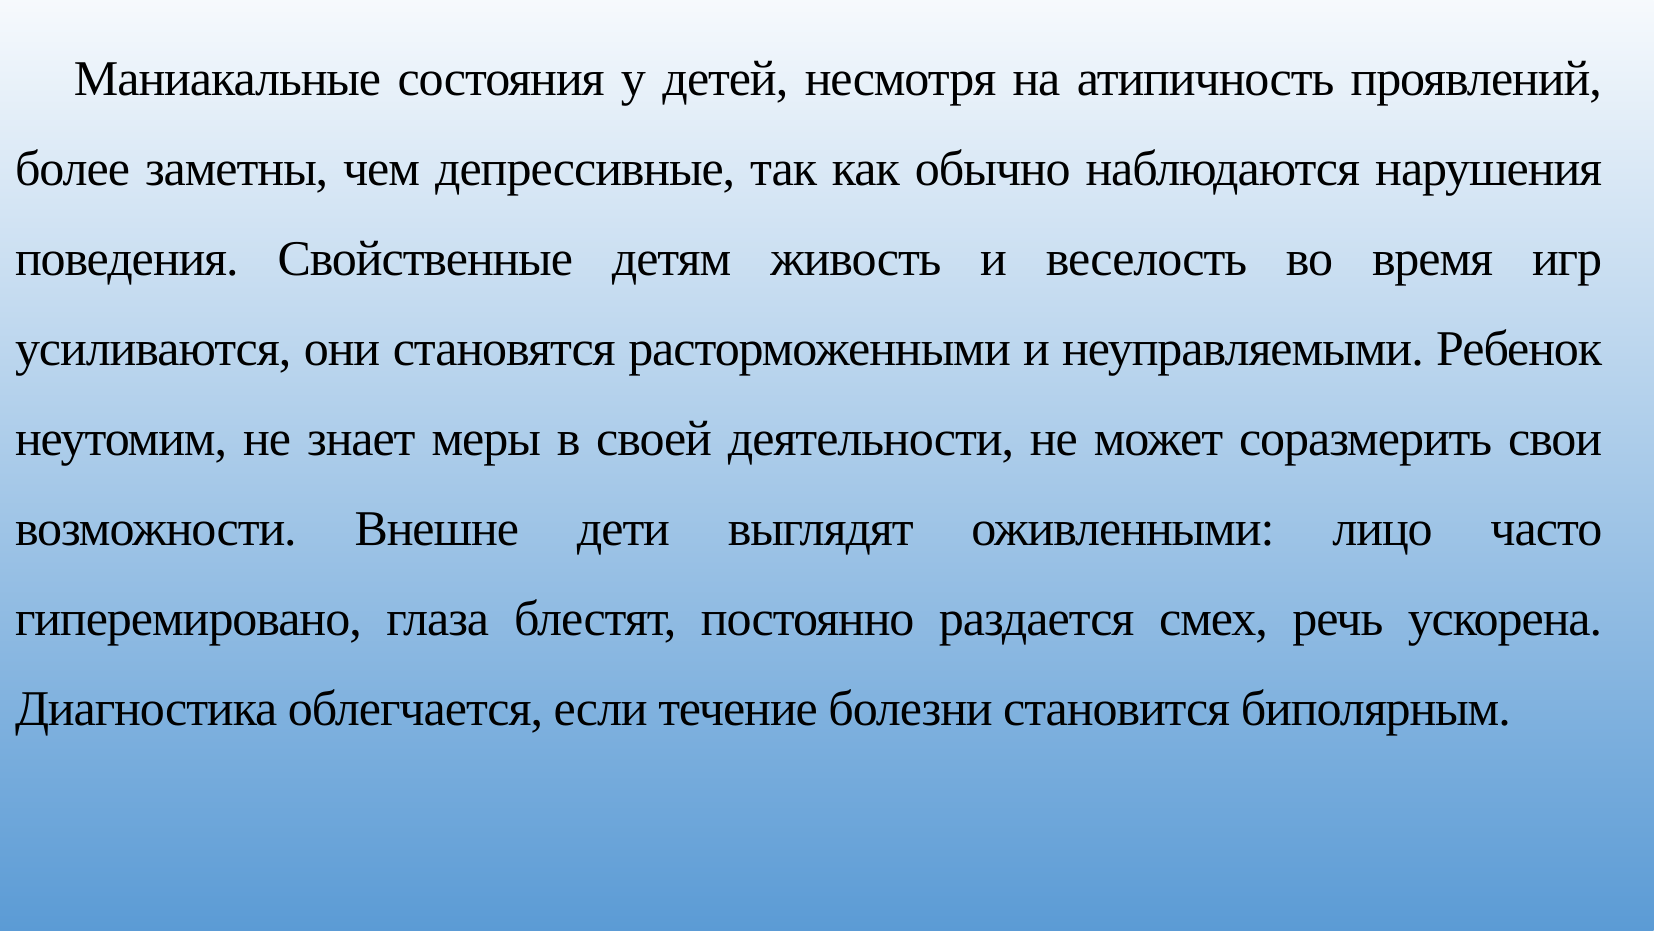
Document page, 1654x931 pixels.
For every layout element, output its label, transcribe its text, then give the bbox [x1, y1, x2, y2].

list Маниакальные состояния у детей, несмотря на атипичность проявлений, более заметны, чем депрессивные, так как обычно наблюдаются нарушения поведения. Свойственные детям живость и веселость во время игр усиливаются, они становятся расторможенными и неуправляемыми. Ребенок неутомим, не знает меры в своей деятельности, не может соразмерить свои возможности. Внешне дети выглядят оживленными: лицо часто гиперемировано, глаза блестят, постоянно раздается смех, речь ускорена. Диагностика облегчается, если течение болезни становится биполярным. [15, 15, 1654, 931]
